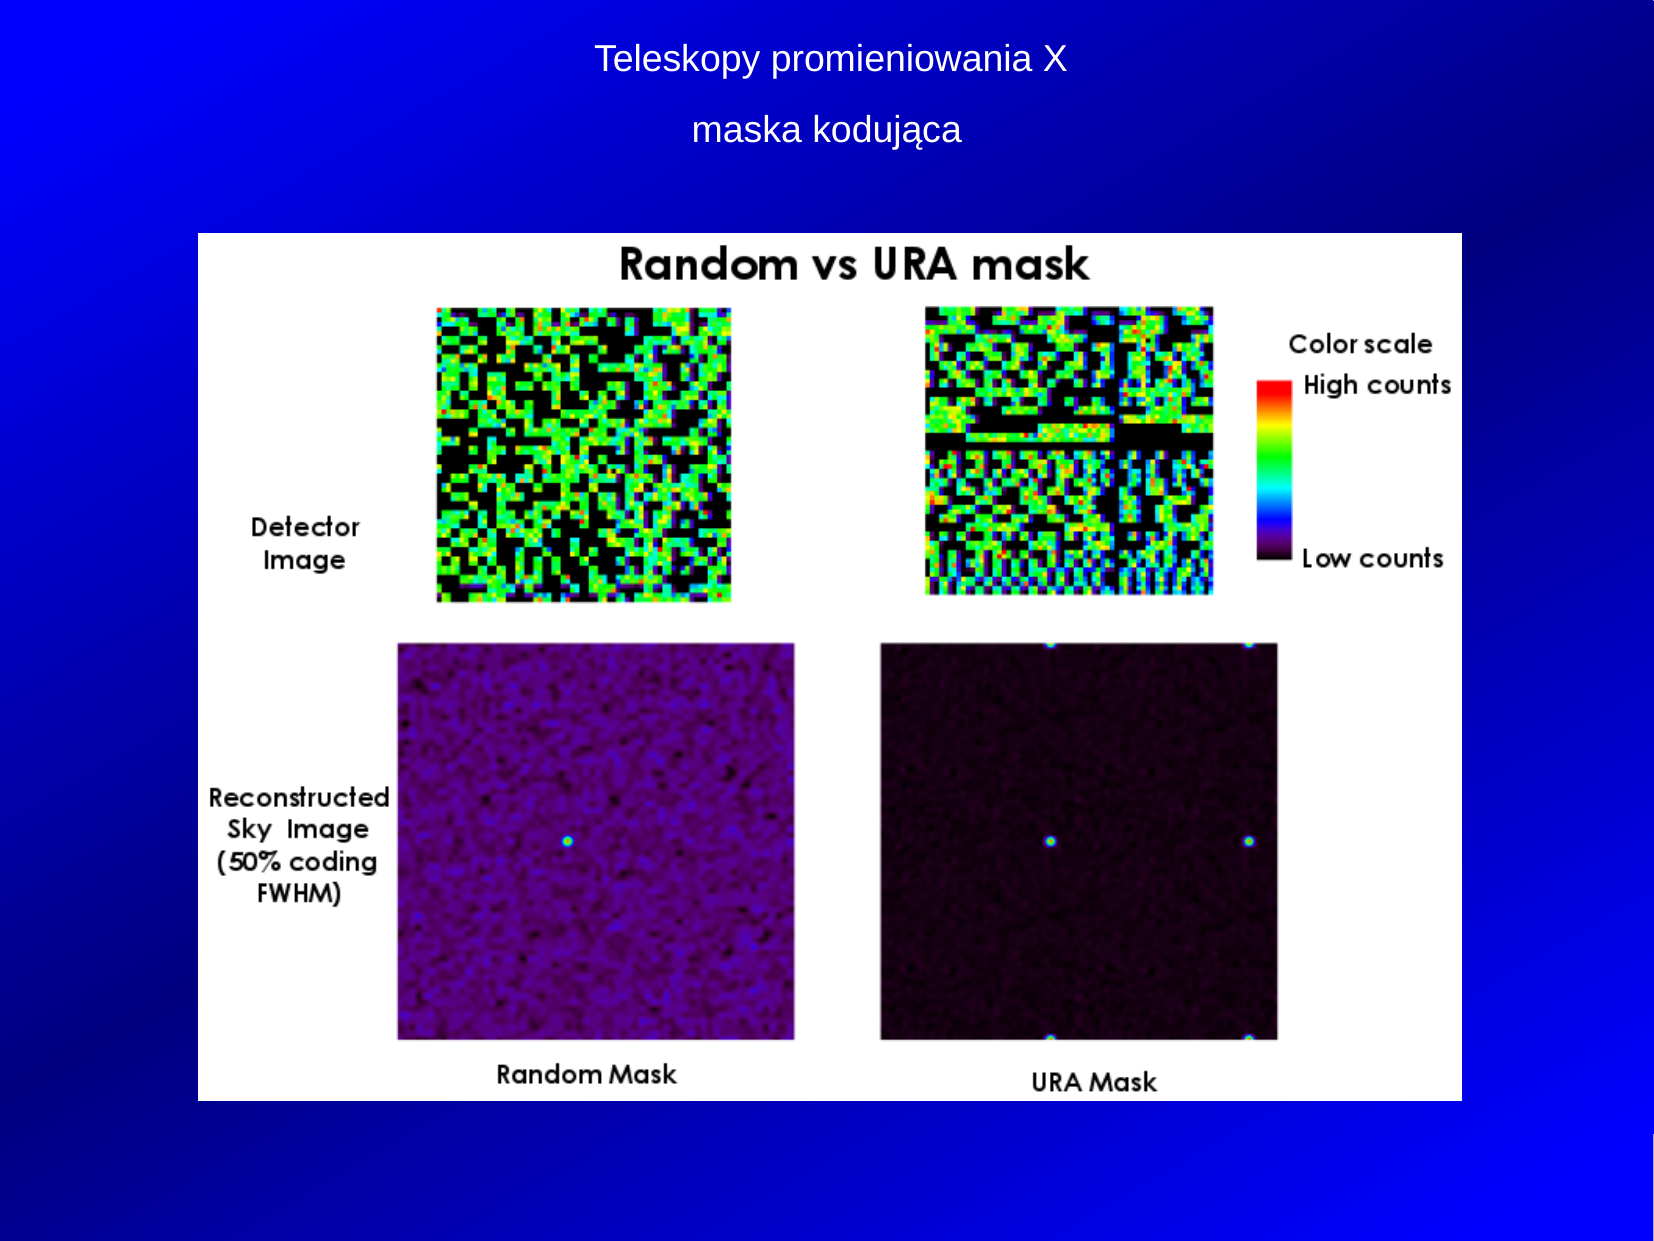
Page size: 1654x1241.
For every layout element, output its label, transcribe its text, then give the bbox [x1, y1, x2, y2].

text_box maska kodująca [676, 101, 977, 158]
text_box Teleskopy promieniowania X [579, 29, 1083, 87]
picture [198, 233, 1462, 1101]
